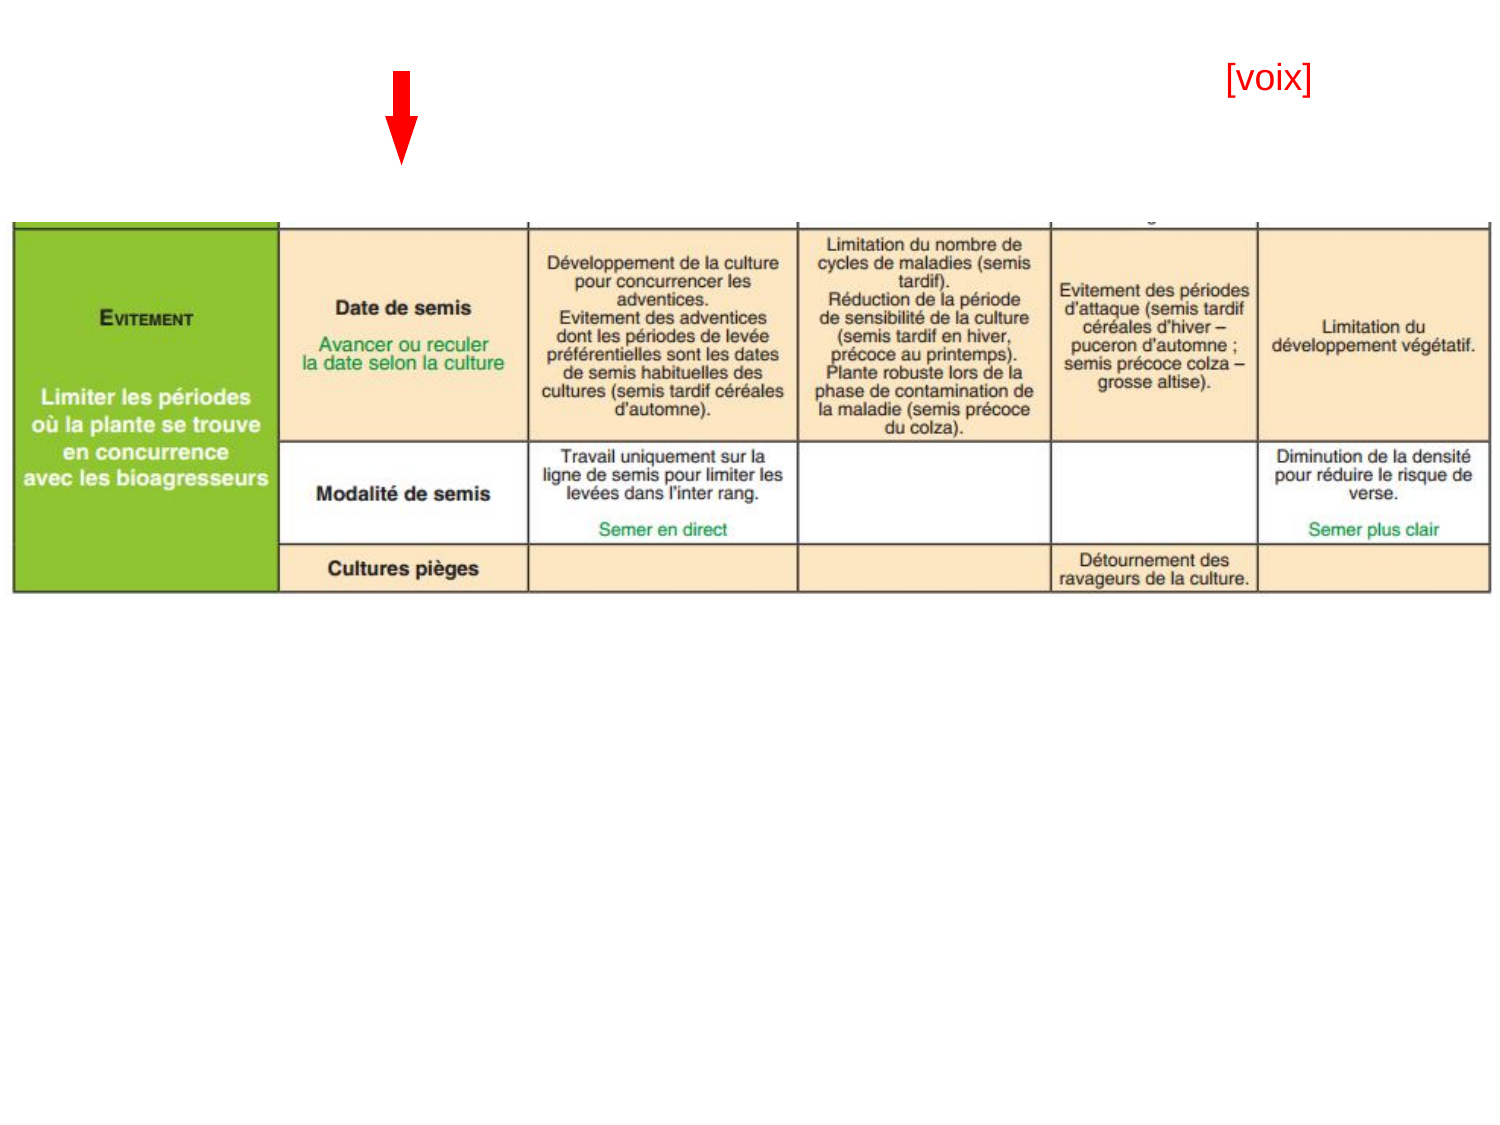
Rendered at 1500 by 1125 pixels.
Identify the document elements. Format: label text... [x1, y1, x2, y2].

picture [0, 165, 1500, 597]
text_box [voix] [1210, 49, 1332, 107]
